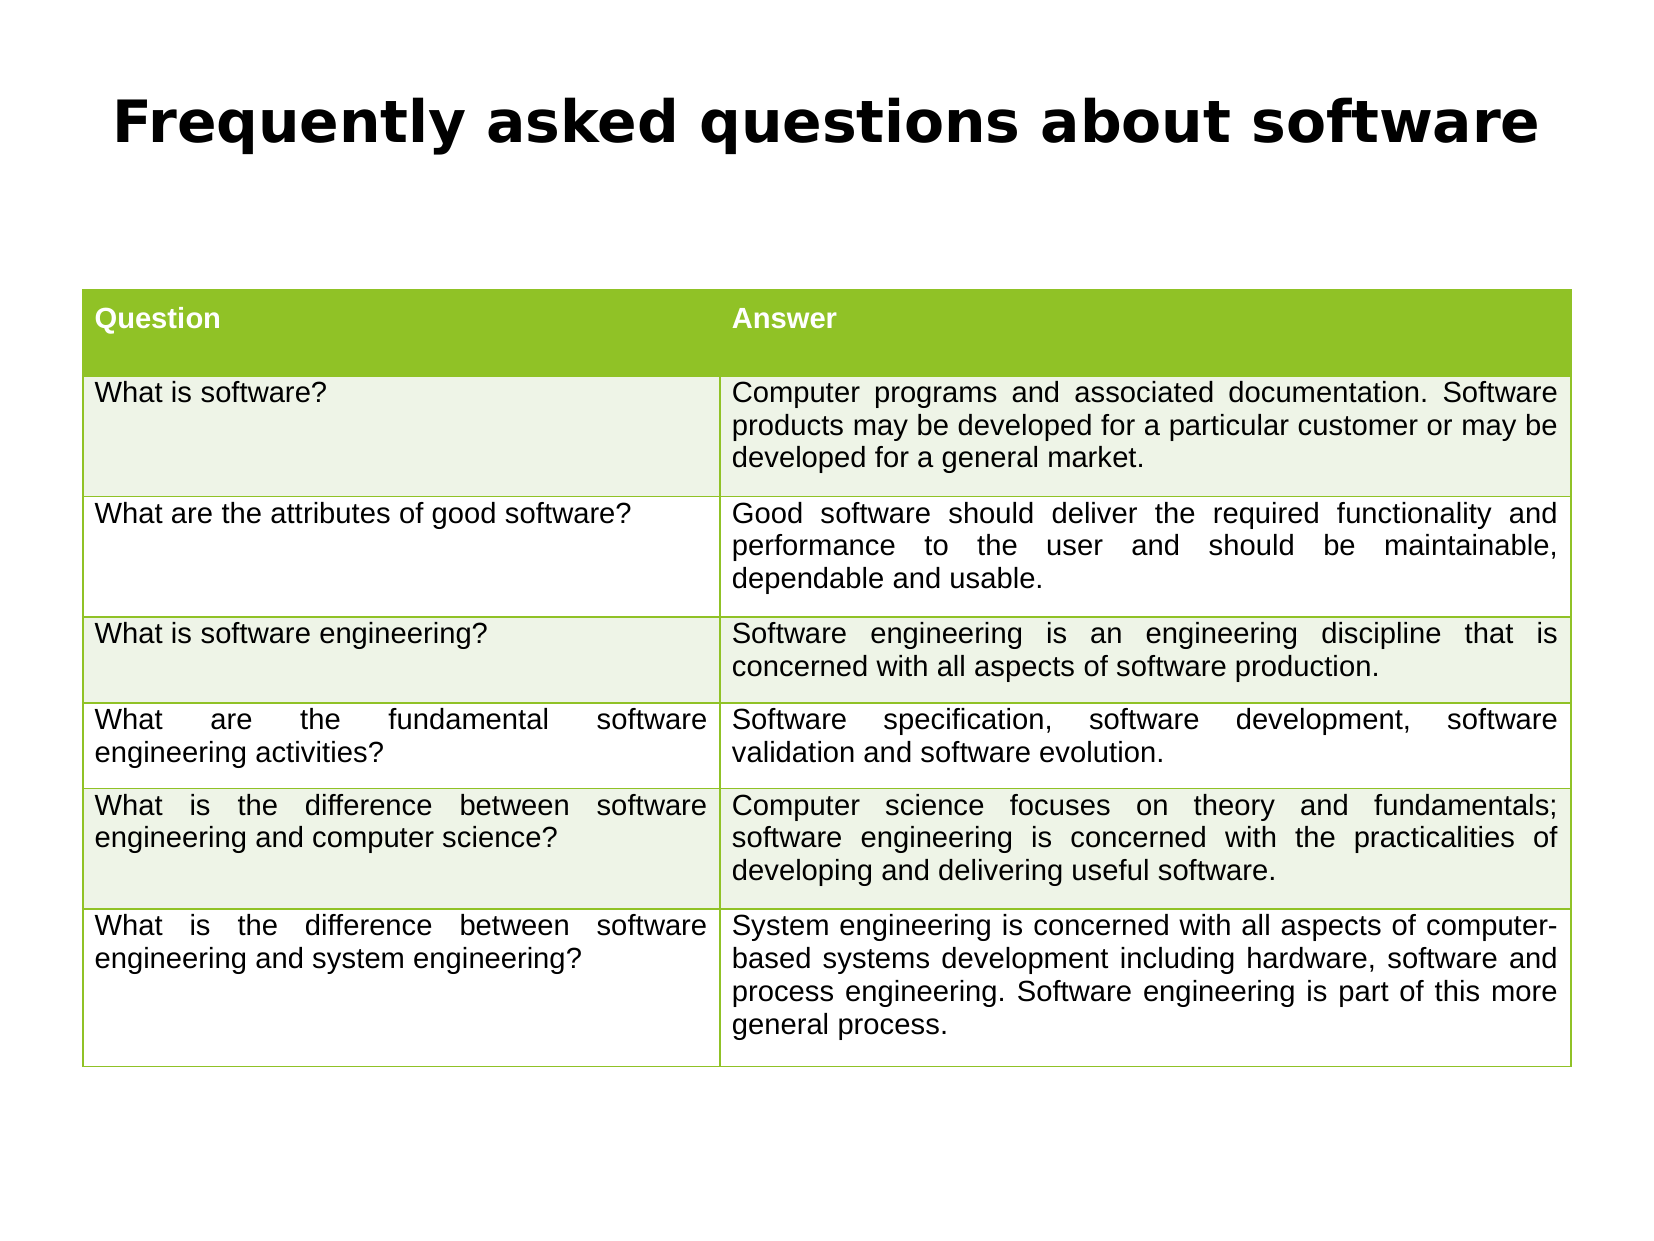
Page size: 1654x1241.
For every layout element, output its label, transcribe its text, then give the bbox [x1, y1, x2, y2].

table_header Answer [721, 291, 1570, 375]
table_cell Software engineering is an engineering discipline that is concerned with all aspects of software production. [721, 618, 1570, 702]
title Frequently asked questions about software [82, 34, 1571, 210]
table_cell What is the difference between software engineering and system engineering? [84, 910, 719, 1066]
table_header Question [84, 291, 719, 375]
table_cell Good software should deliver the required functionality and performance to the user and should be maintainable, dependable and usable. [721, 497, 1570, 616]
table_cell What is software engineering? [84, 618, 719, 702]
table_cell What is the difference between software engineering and computer science? [84, 789, 719, 908]
table_cell System engineering is concerned with all aspects of computer-based systems development including hardware, software and process engineering. Software engineering is part of this more general process. [721, 910, 1570, 1066]
table_cell What is software? [84, 377, 719, 496]
table_cell Software specification, software development, software validation and software evolution. [721, 704, 1570, 788]
table_cell What are the attributes of good software? [84, 497, 719, 616]
table_cell Computer programs and associated documentation. Software products may be developed for a particular customer or may be developed for a general market. [721, 377, 1570, 496]
table_cell Computer science focuses on theory and fundamentals; software engineering is concerned with the practicalities of developing and delivering useful software. [721, 789, 1570, 908]
table_cell What are the fundamental software engineering activities? [84, 704, 719, 788]
